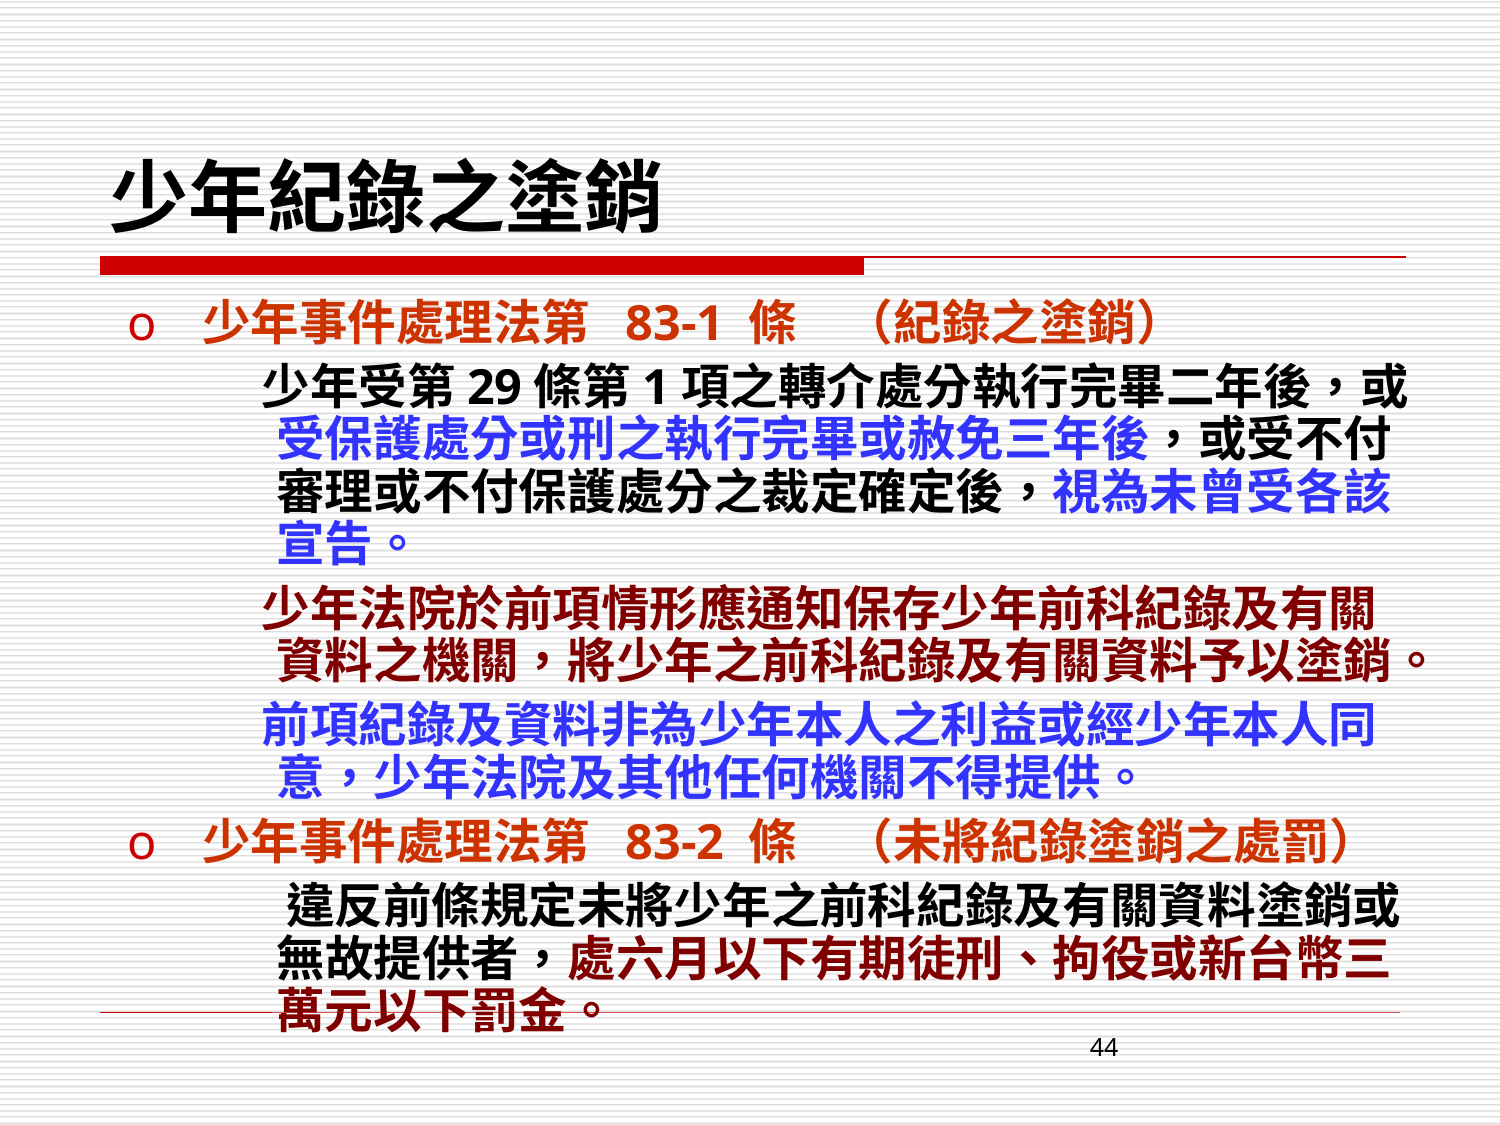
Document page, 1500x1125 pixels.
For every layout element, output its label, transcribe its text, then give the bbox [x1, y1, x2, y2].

list 少年事件處理法第 83-1 條 （紀錄之塗銷） 少年受第29條第1項之轉介處分執行完畢二年後，或受保護處分或刑之執行完畢或赦免三年後，或受不付審理或不付保護處分之裁定確定後，視為未曾受各該宣告。 少年法院於前項情形應通知保存少年前科紀錄及有關資料之機關，將少年之前科紀錄及有關資料予以塗銷。 前項紀錄及資料非為少年本人之利益或經少年本人同意，少年法院及其他任何機關不得提供。 少年事件處理法第 83-2 條 （未將紀錄塗銷之處罰） 違反前條規定未將少年之前科紀錄及有關資料塗銷或無故提供者，處六月以下有期徒刑、拘役或新台幣三萬元以下罰金。 [112, 290, 1439, 1047]
title 少年紀錄之塗銷 [94, 50, 1407, 250]
text_box [1074, 1024, 1400, 1103]
